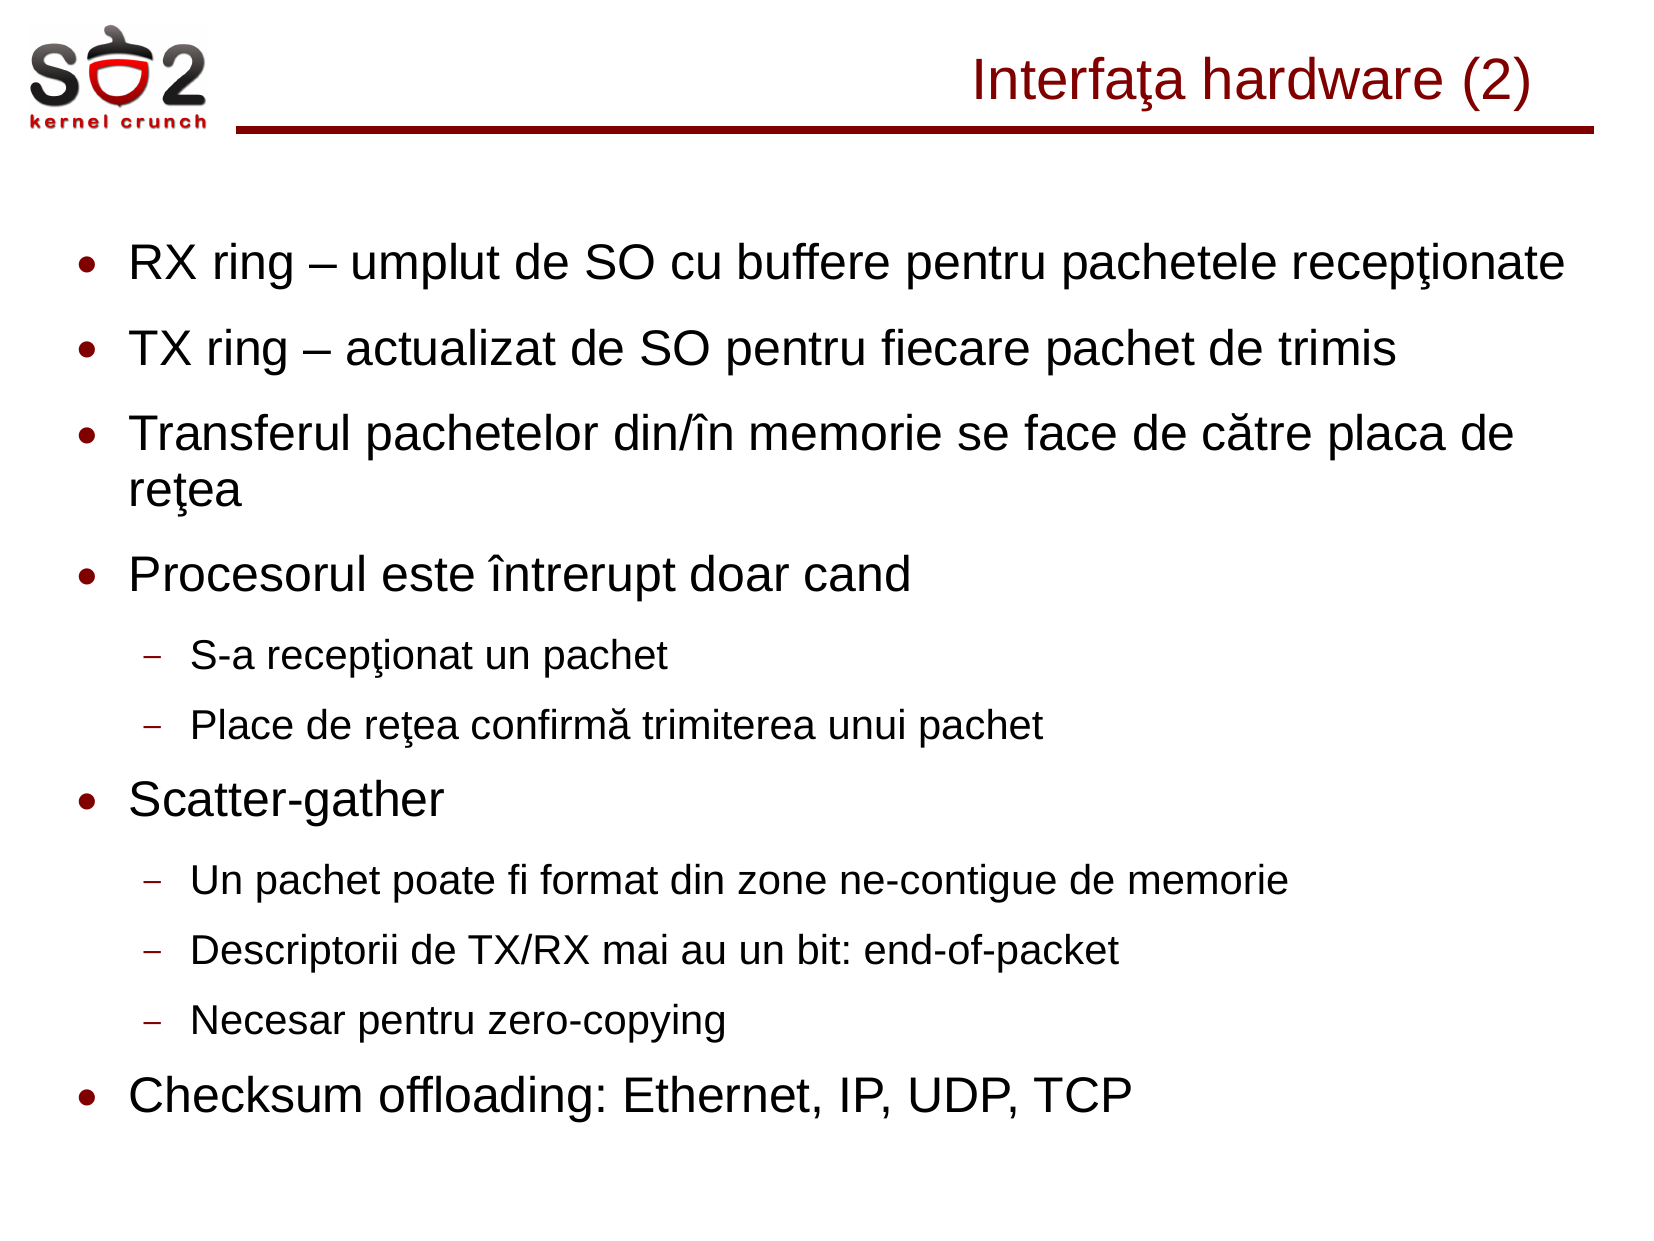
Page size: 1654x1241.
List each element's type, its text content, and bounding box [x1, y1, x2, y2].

title Interfaţa hardware (2) [121, 11, 1534, 148]
picture [29, 23, 121, 130]
list RX ring – umplut de SO cu buffere pentru pachetele recepţionate TX ring – actualizat de SO pentru fiecare pachet de trimis Transferul pachetelor din/în memorie se face de către placa de reţea Procesorul este întrerupt doar cand S-a recepţionat un pachet Place de reţea confirmă trimiterea unui pachet Scatter-gather Un pachet poate fi format din zone ne-contigue de memorie Descriptorii de TX/RX mai au un bit: end-of-packet Necesar pentru zero-copying Checksum offloading: Ethernet, IP, UDP, TCP [57, 234, 1606, 1123]
